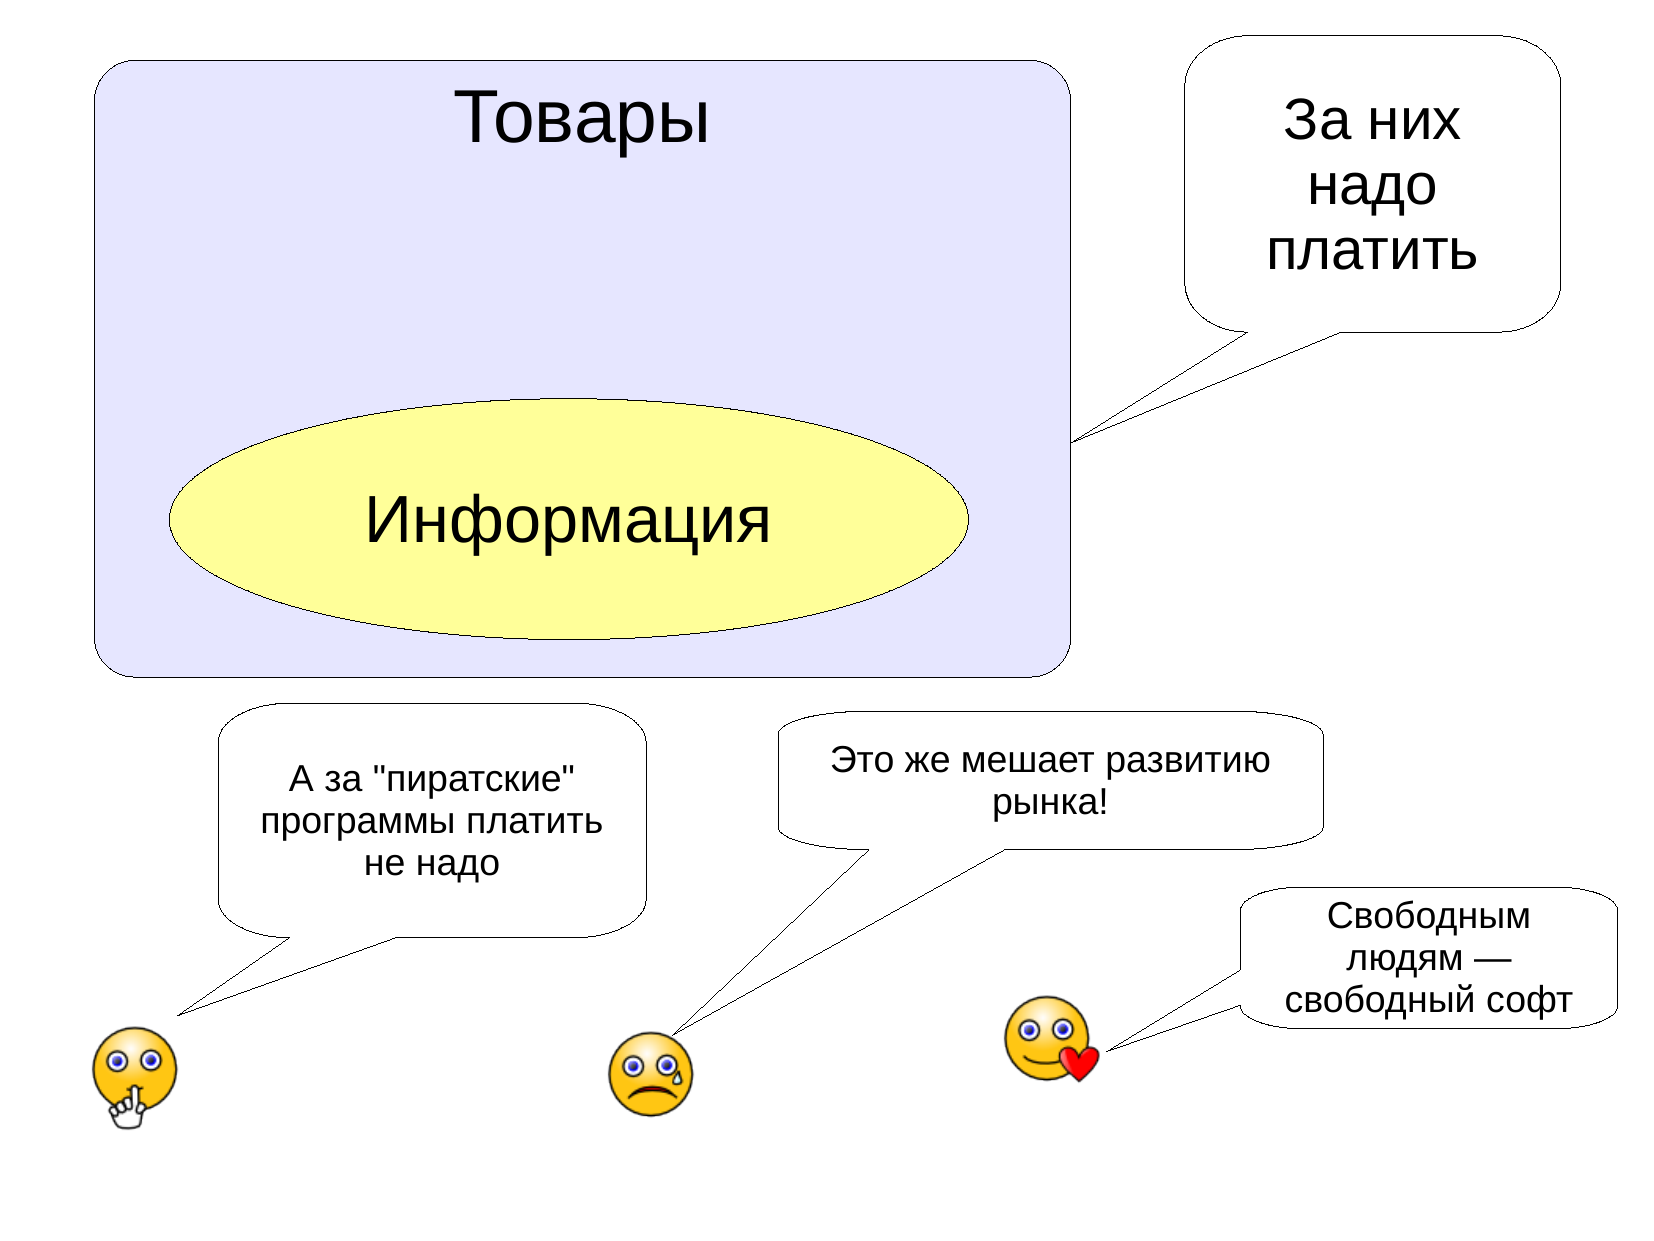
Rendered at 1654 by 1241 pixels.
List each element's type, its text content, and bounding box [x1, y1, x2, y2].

text_box За них надо платить [1070, 35, 1561, 443]
picture [70, 1014, 196, 1140]
text_box Товары [94, 60, 1071, 678]
picture [982, 983, 1108, 1109]
picture [586, 1019, 712, 1145]
text_box Свободным людям — свободный софт [1106, 887, 1618, 1052]
text_box А за "пиратские" программы платить не надо [179, 703, 647, 1014]
text_box Это же мешает развитию рынка! [672, 711, 1324, 1036]
text_box Информация [169, 398, 969, 640]
